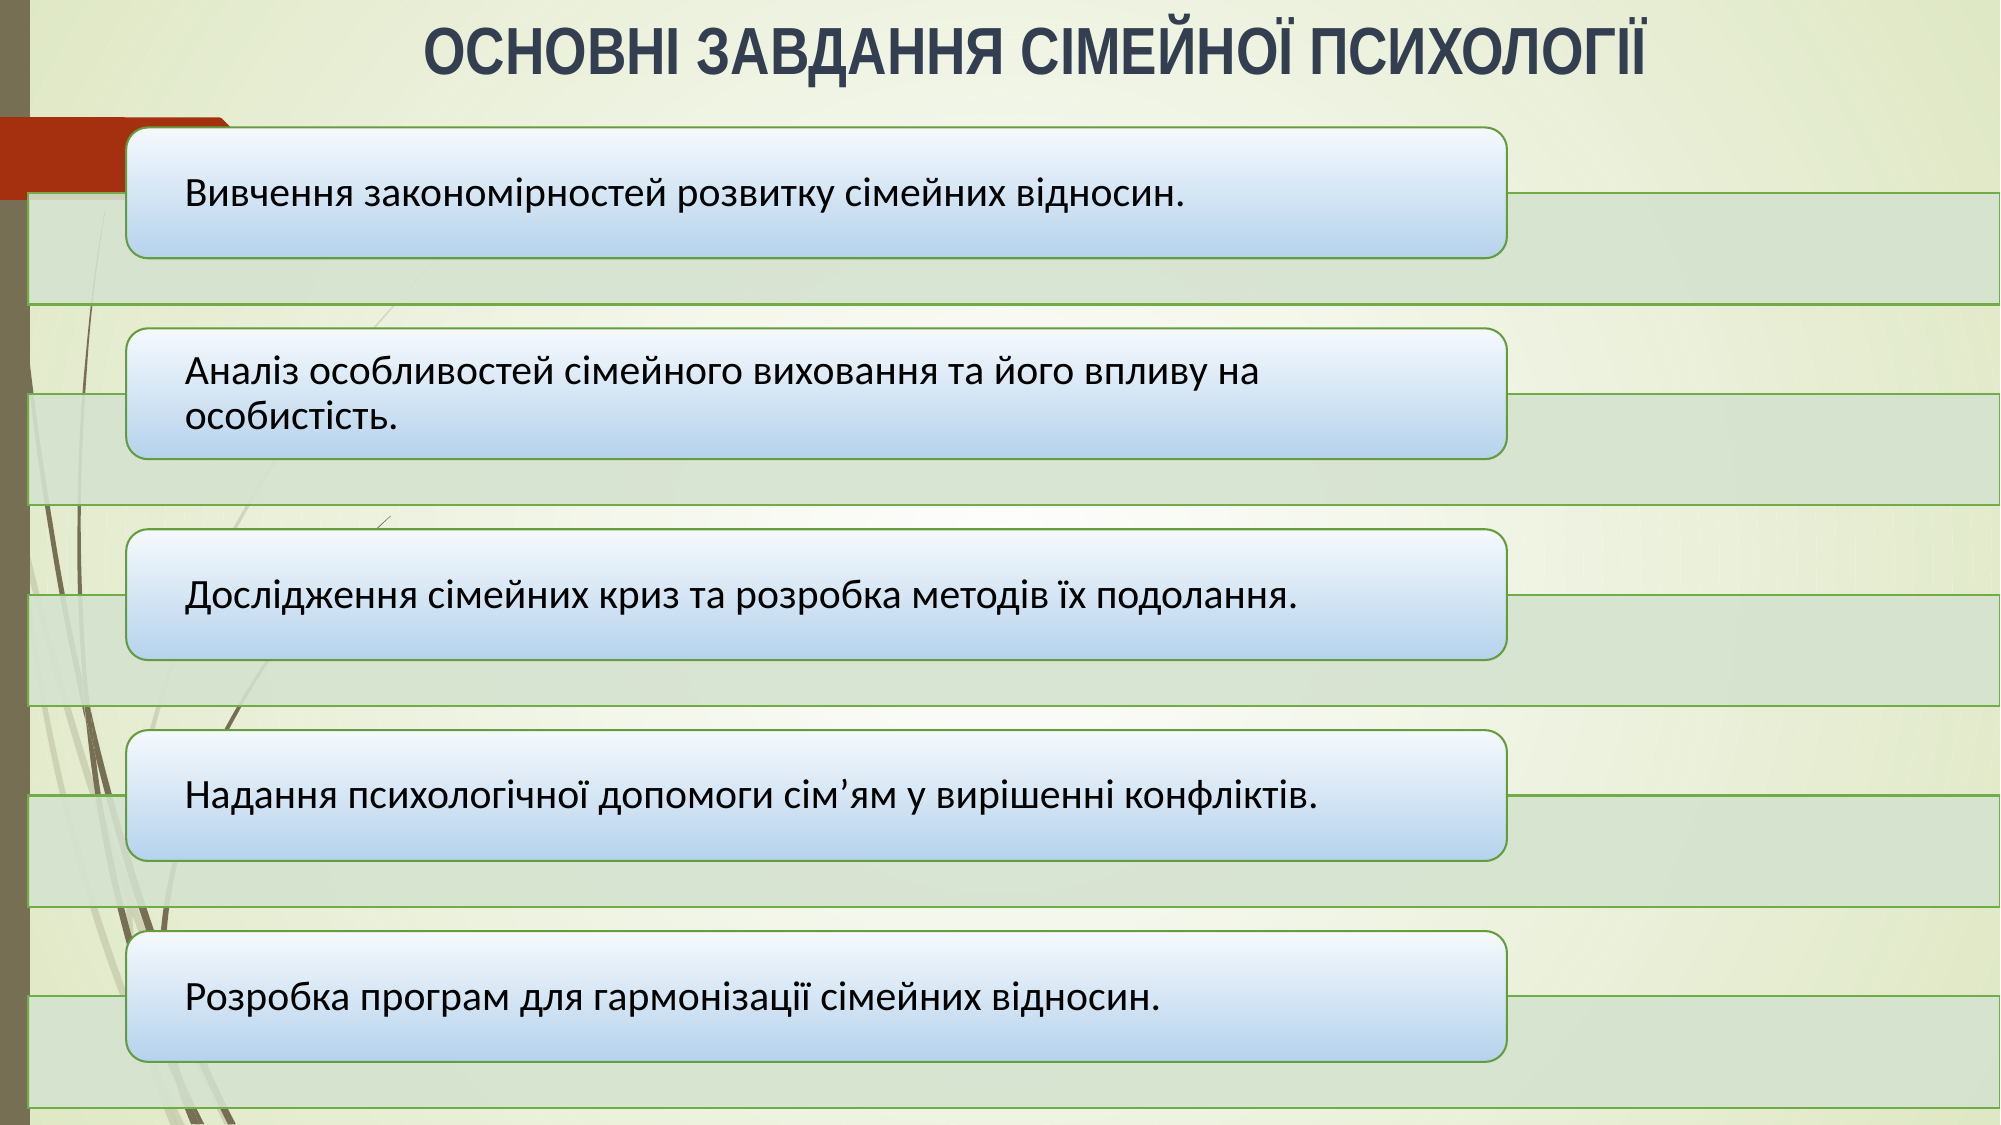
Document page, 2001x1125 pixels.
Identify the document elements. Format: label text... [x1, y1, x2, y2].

text_box Вивчення закономірностей розвитку сімейних відносин. [126, 127, 1507, 259]
text_box Розробка програм для гармонізації сімейних відносин. [126, 931, 1507, 1062]
text_box [28, 996, 2000, 1108]
text_box [28, 394, 2000, 505]
title ОСНОВНІ ЗАВДАННЯ СІМЕЙНОЇ ПСИХОЛОГІЇ [366, 0, 1706, 111]
text_box [28, 595, 2000, 706]
text_box Надання психологічної допомоги сім’ям у вирішенні конфліктів. [126, 730, 1507, 861]
text_box [28, 193, 2000, 304]
text_box [28, 796, 2000, 907]
text_box Аналіз особливостей сімейного виховання та його впливу на особистість. [126, 328, 1507, 460]
text_box Дослідження сімейних криз та розробка методів їх подолання. [126, 529, 1507, 661]
